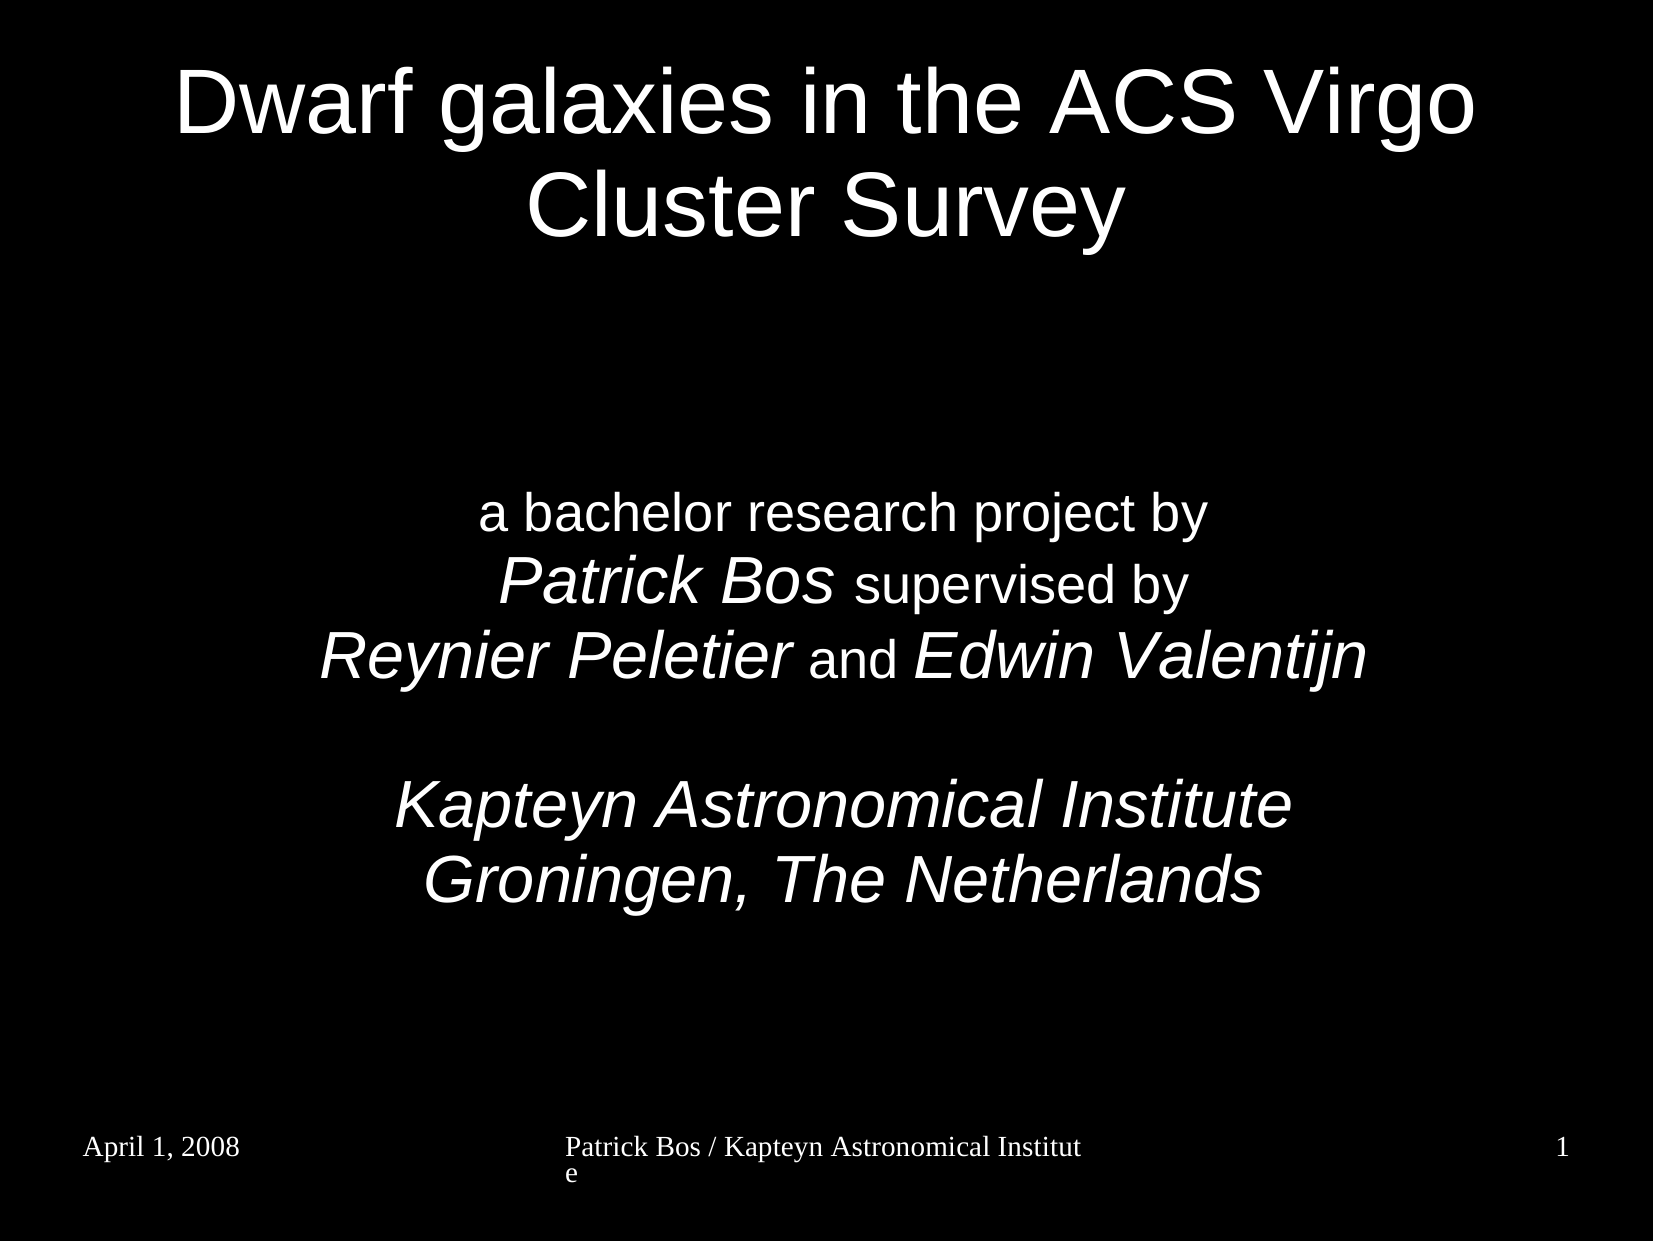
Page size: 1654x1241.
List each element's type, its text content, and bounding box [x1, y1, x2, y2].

title Dwarf galaxies in the ACS Virgo Cluster Survey [82, 16, 1571, 290]
subtitle a bachelor research project by Patrick Bos supervised by Reynier Peletier and Edwin Valentijn Kapteyn Astronomical Institute Groningen, The Netherlands [82, 297, 1571, 1102]
